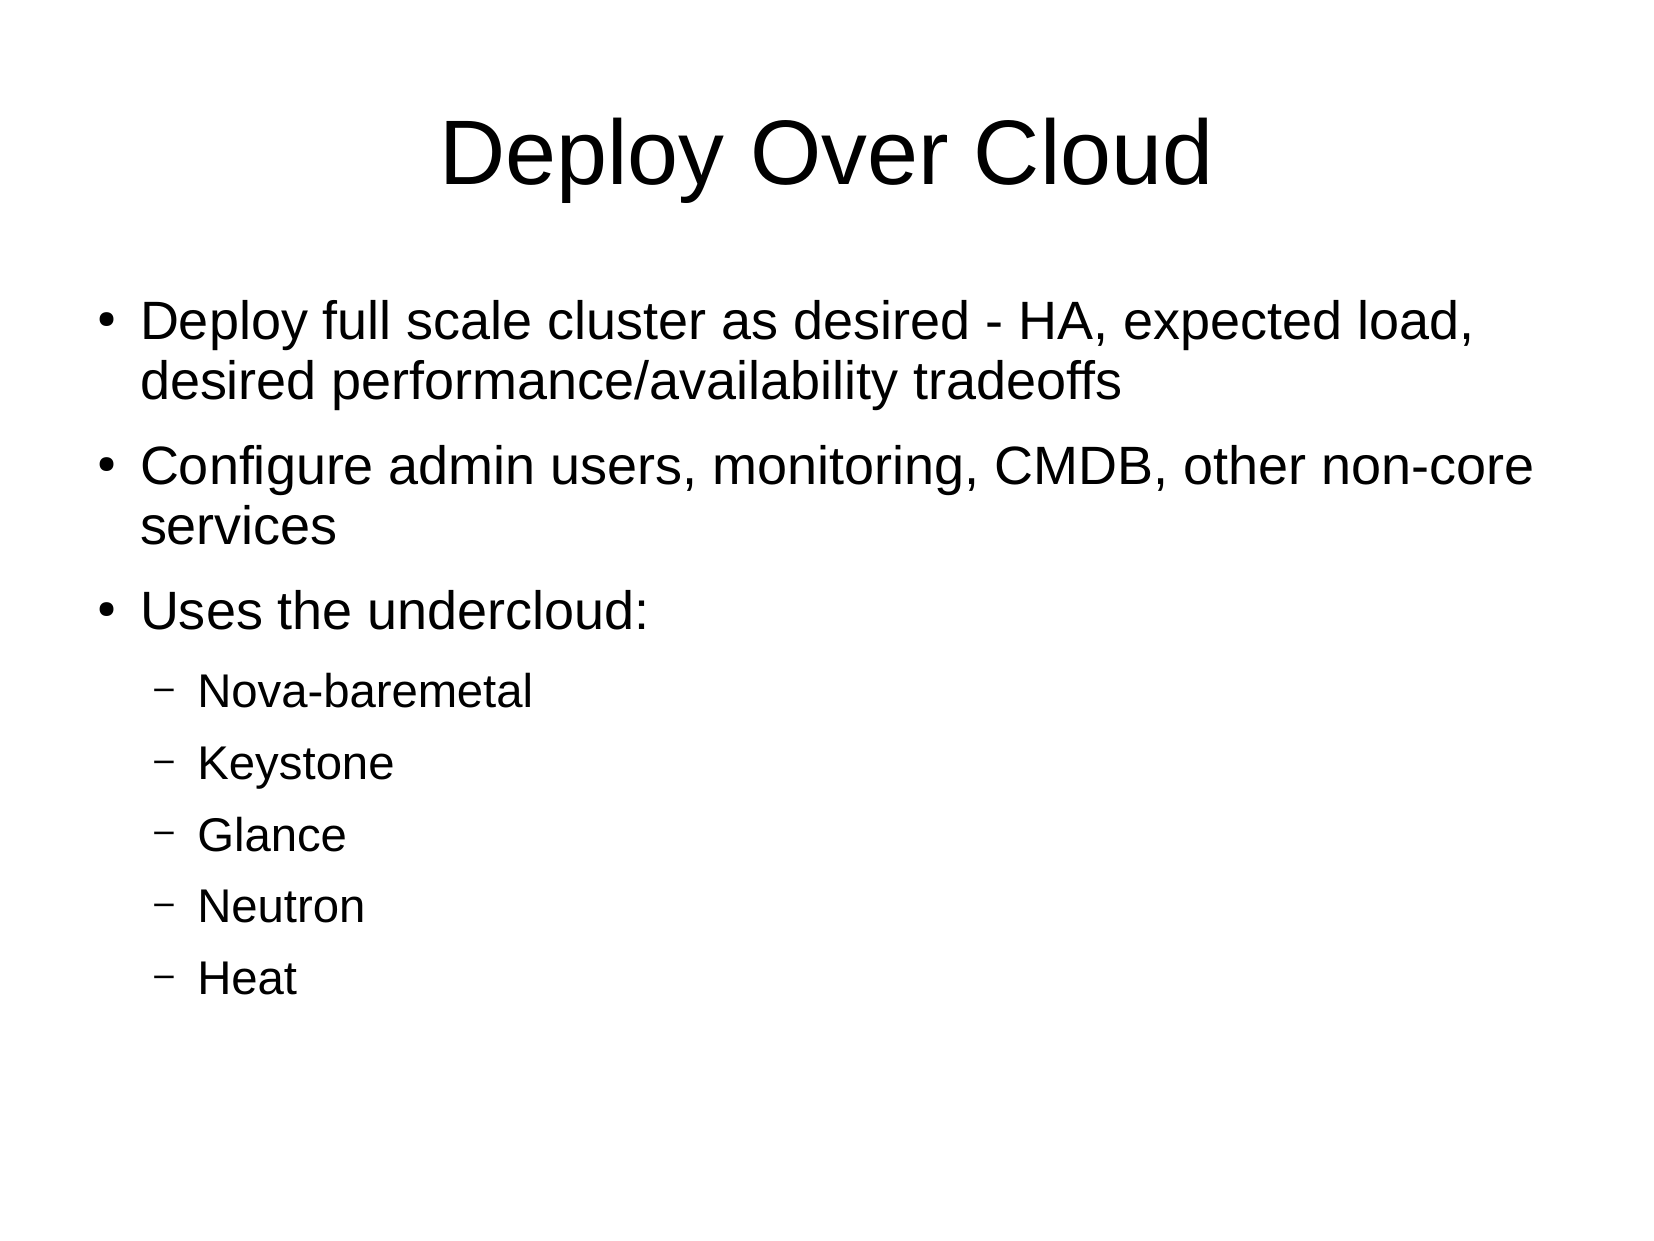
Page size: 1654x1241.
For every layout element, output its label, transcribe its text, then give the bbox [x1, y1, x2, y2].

list Deploy full scale cluster as desired - HA, expected load, desired performance/availability tradeoffs Configure admin users, monitoring, CMDB, other non-core services Uses the undercloud: Nova-baremetal Keystone Glance Neutron Heat [82, 290, 1571, 1010]
title Deploy Over Cloud [82, 49, 1571, 257]
